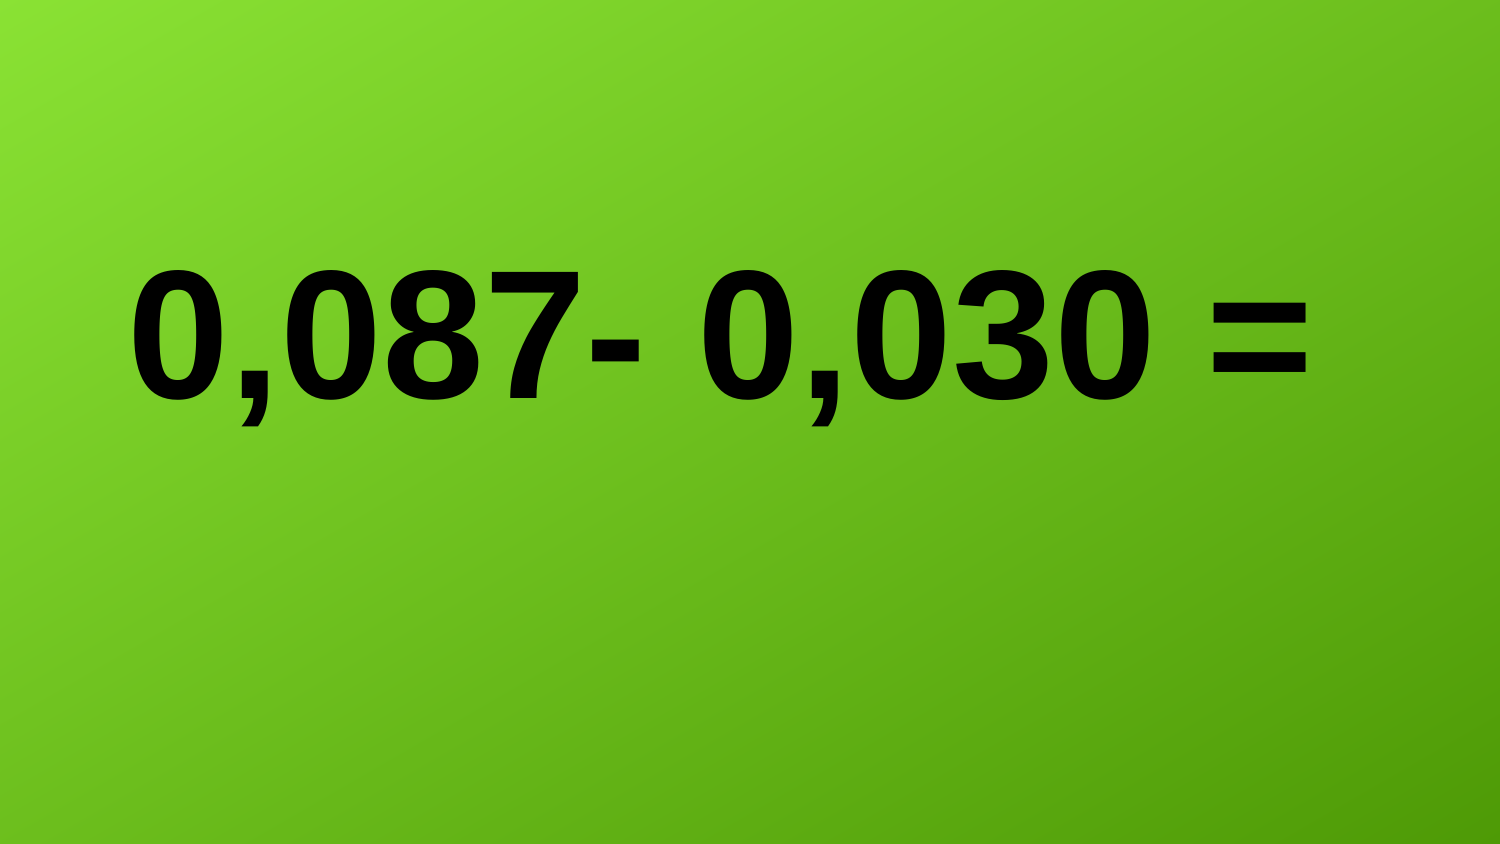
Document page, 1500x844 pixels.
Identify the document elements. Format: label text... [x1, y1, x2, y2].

title 0,087- 0,030 = [112, 259, 1388, 450]
